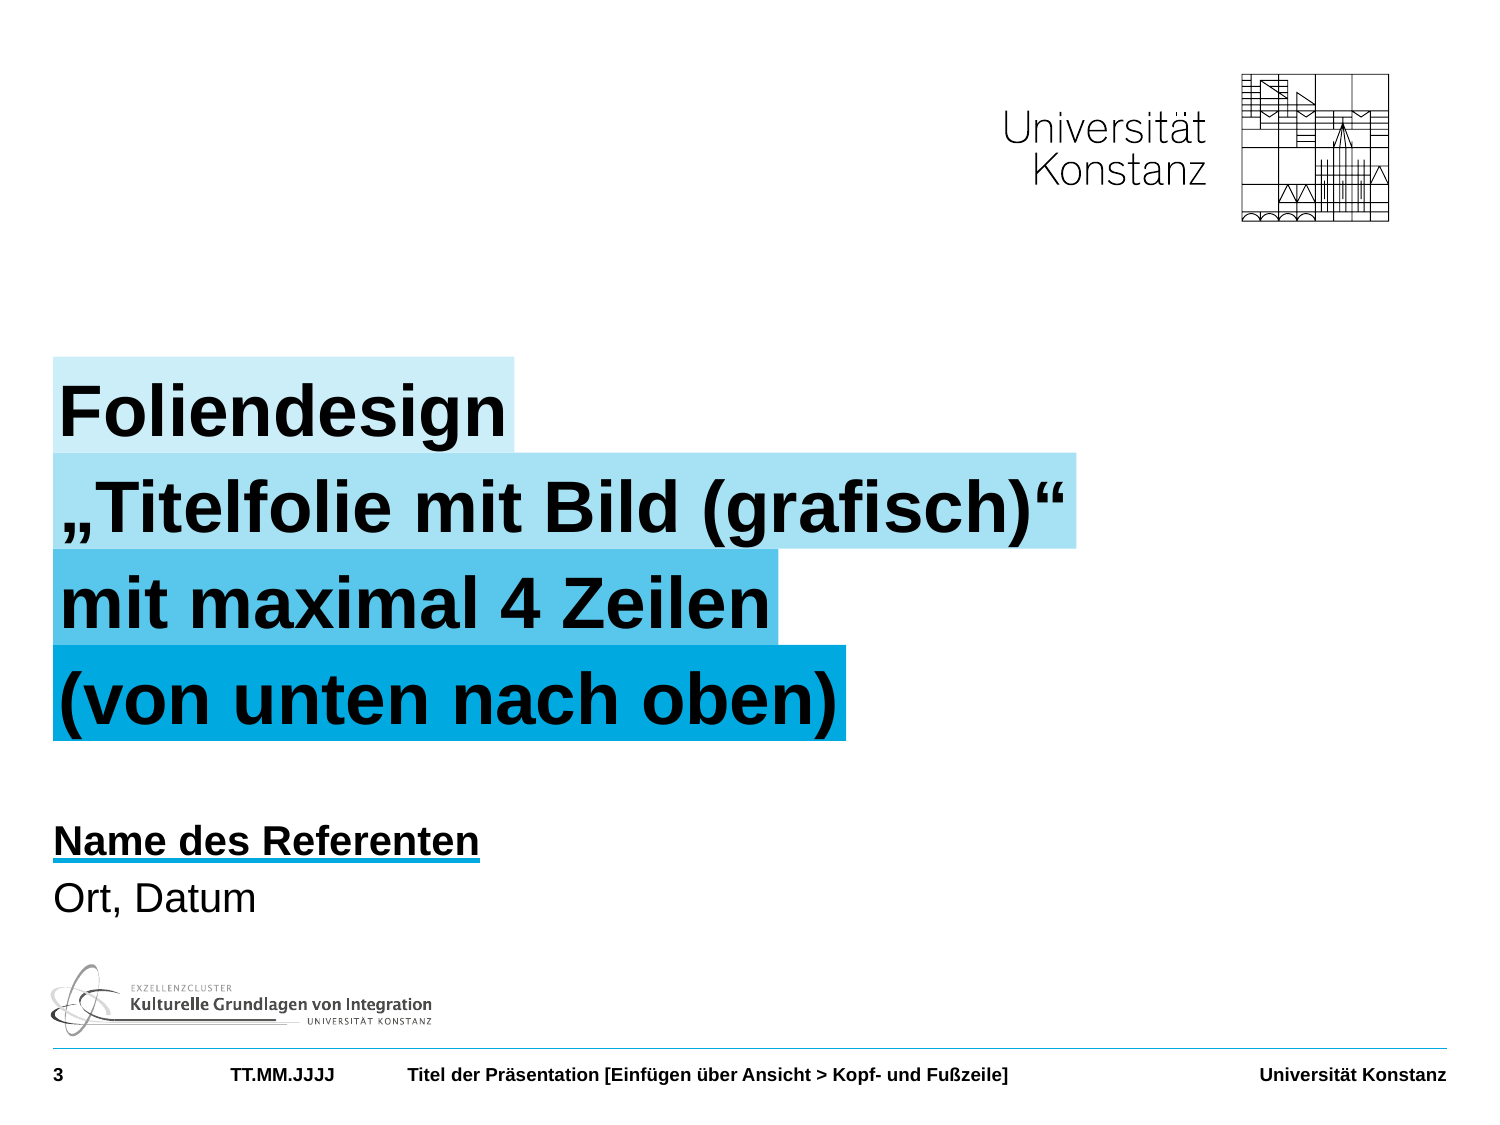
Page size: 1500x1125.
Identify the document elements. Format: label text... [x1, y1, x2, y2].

list Ort, Datum [53, 819, 1092, 922]
text_box (von unten nach oben) [53, 644, 847, 741]
text_box mit maximal 4 Zeilen [53, 549, 779, 645]
text_box Foliendesign [53, 356, 515, 453]
title Name des Referenten [53, 797, 1093, 865]
text_box „Titelfolie mit Bild (grafisch)“ [53, 452, 1077, 549]
